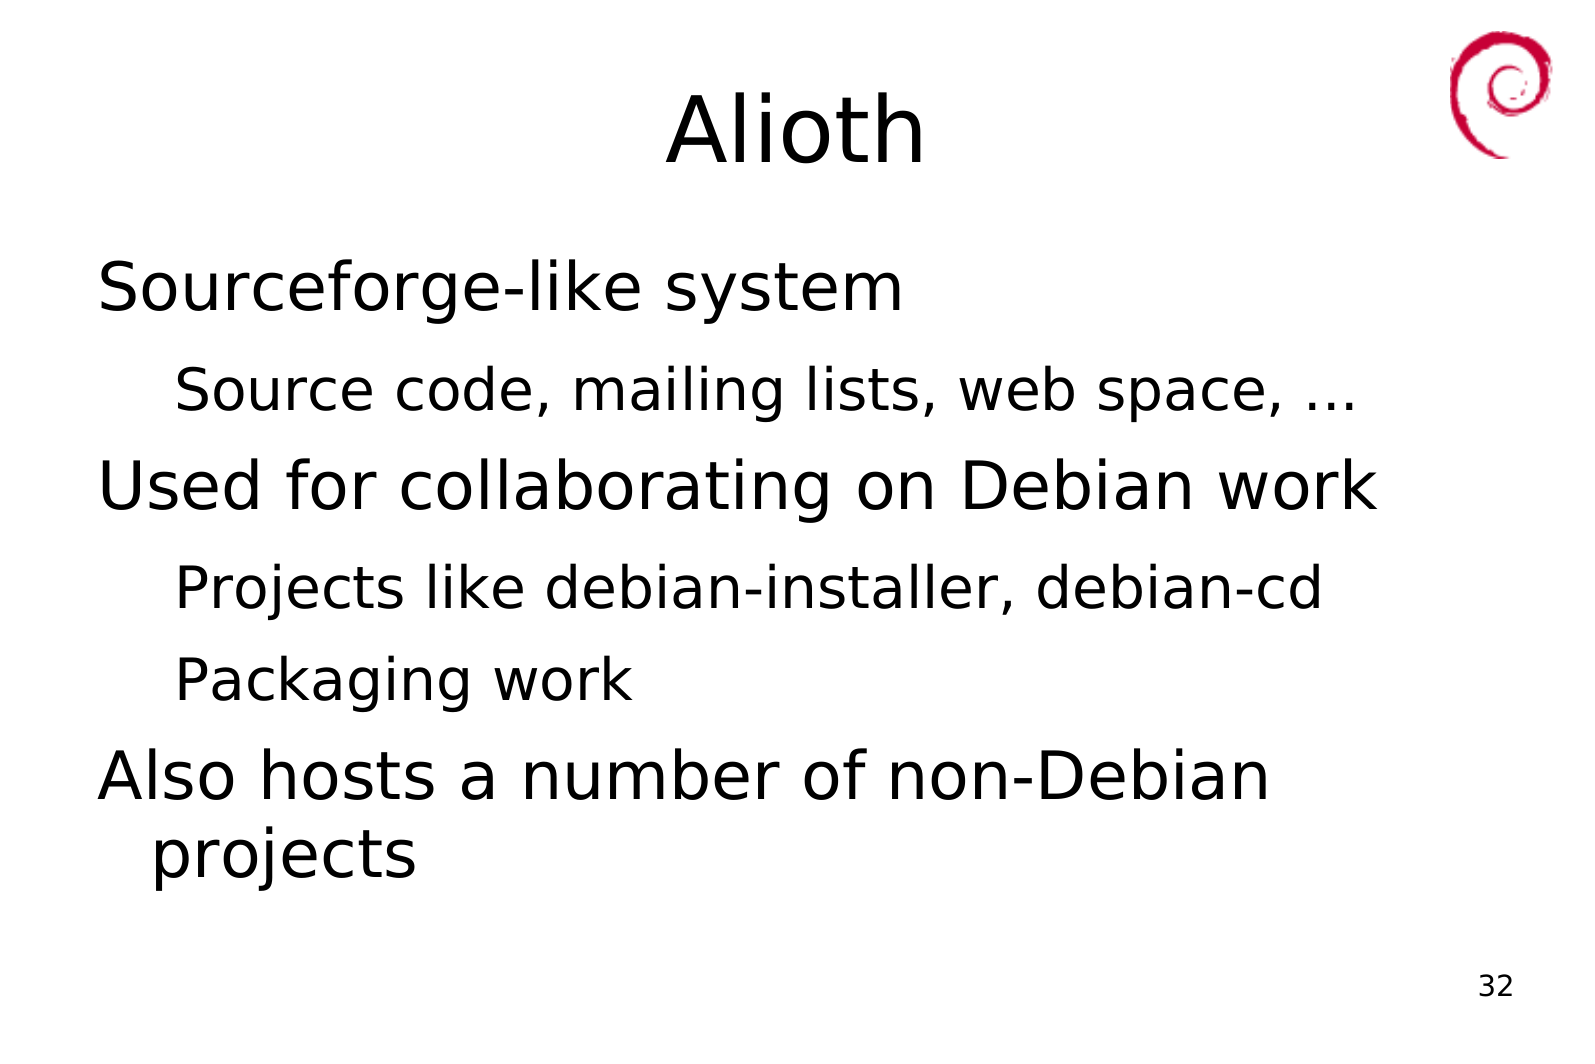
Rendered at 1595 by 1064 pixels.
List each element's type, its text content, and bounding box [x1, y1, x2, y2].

list Sourceforge-like system Source code, mailing lists, web space, ... Used for collaborating on Debian work Projects like debian-installer, debian-cd Packaging work Also hosts a number of non-Debian projects [79, 248, 1515, 951]
picture [1450, 31, 1555, 159]
title Alioth [79, 42, 1515, 221]
